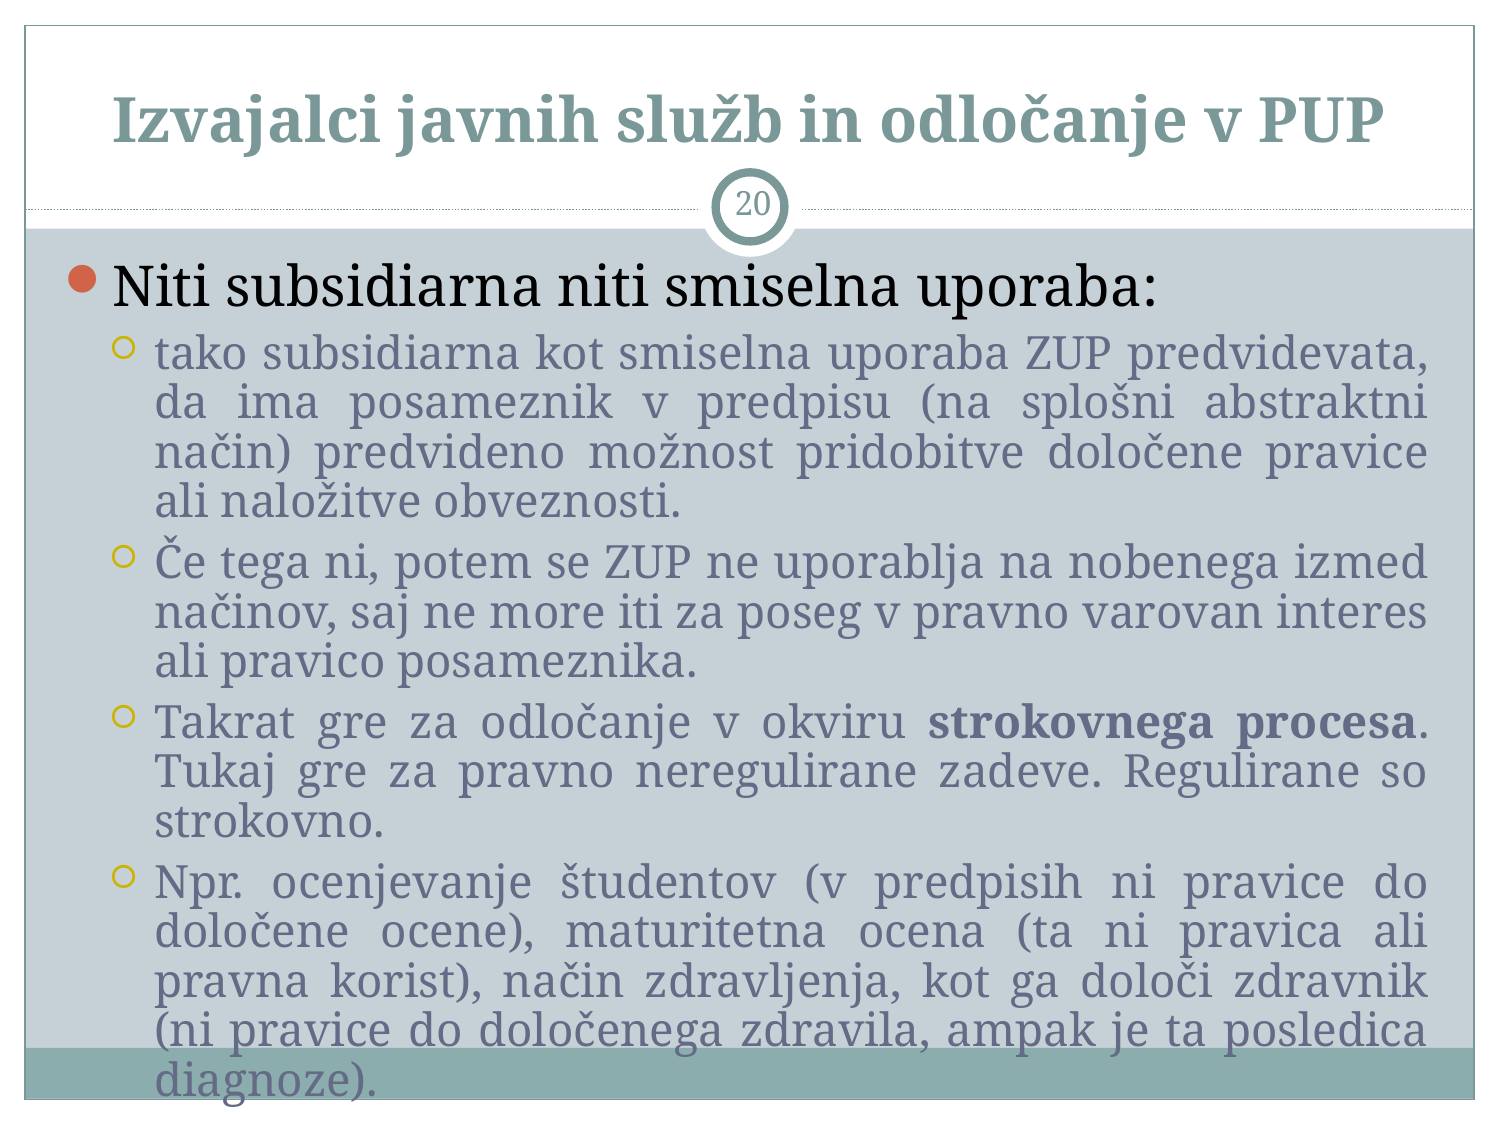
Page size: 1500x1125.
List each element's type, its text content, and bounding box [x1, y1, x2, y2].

title Izvajalci javnih služb in odločanje v PUP [49, 37, 1450, 162]
text_box <number> [715, 168, 791, 241]
list Niti subsidiarna niti smiselna uporaba: tako subsidiarna kot smiselna uporaba ZUP predvidevata, da ima posameznik v predpisu (na splošni abstraktni način) predvideno možnost pridobitve določene pravice ali naložitve obveznosti. Če tega ni, potem se ZUP ne uporablja na nobenega izmed načinov, saj ne more iti za poseg v pravno varovan interes ali pravico posameznika. Takrat gre za odločanje v okviru strokovnega procesa. Tukaj gre za pravno neregulirane zadeve. Regulirane so strokovno. Npr. ocenjevanje študentov (v predpisih ni pravice do določene ocene), maturitetna ocena (ta ni pravica ali pravna korist), način zdravljenja, kot ga določi zdravnik (ni pravice do določenega zdravila, ampak je ta posledica diagnoze). [49, 250, 1445, 1083]
